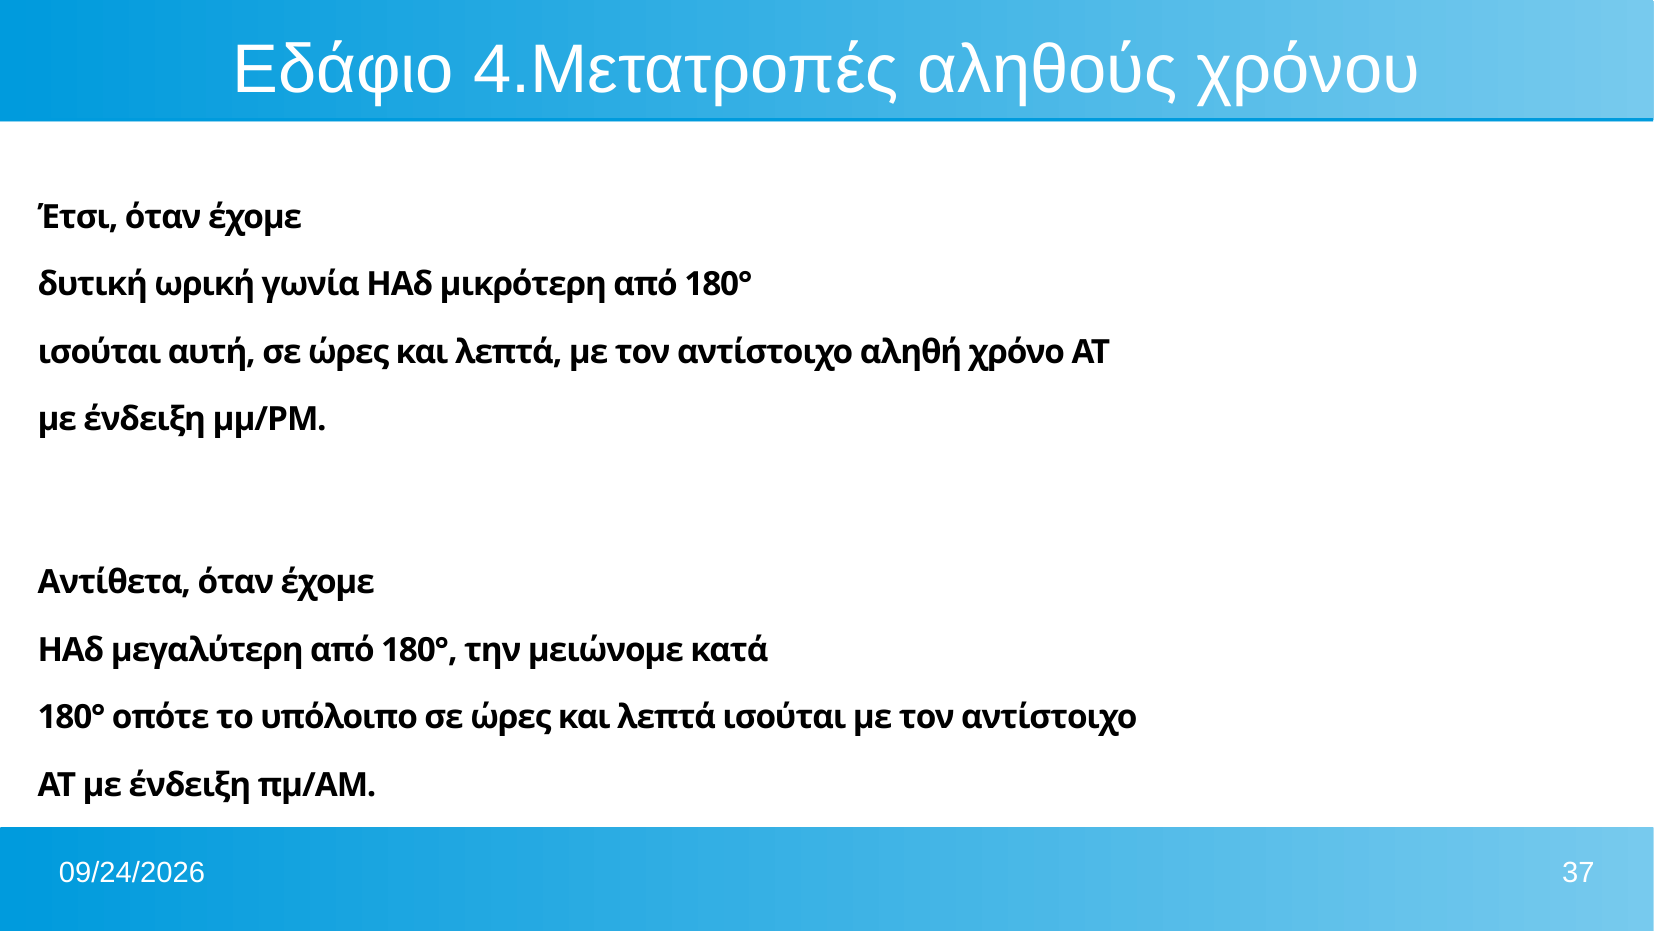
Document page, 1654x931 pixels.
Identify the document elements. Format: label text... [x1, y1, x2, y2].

title Εδάφιο 4.Μετατροπές αληθούς χρόνου [59, 29, 1595, 108]
list Έτσι, όταν έχομε δυτική ωρική γωνία ΗΑδ μικρότερη από 180° ισούται αυτή, σε ώρες και λεπτά, με τον αντίστοιχο αληθή χρόνο ΑΤ με ένδειξη μμ/ΡΜ. Αντίθετα, όταν έχομε ΗΑδ μεγαλύτερη από 180°, την μειώνομε κατά 180° οπότε το υπόλοιπο σε ώρες και λεπτά ισούται με τον αντίστοιχο ΑΤ με ένδειξη πμ/ΑΜ. . [37, 150, 1651, 788]
